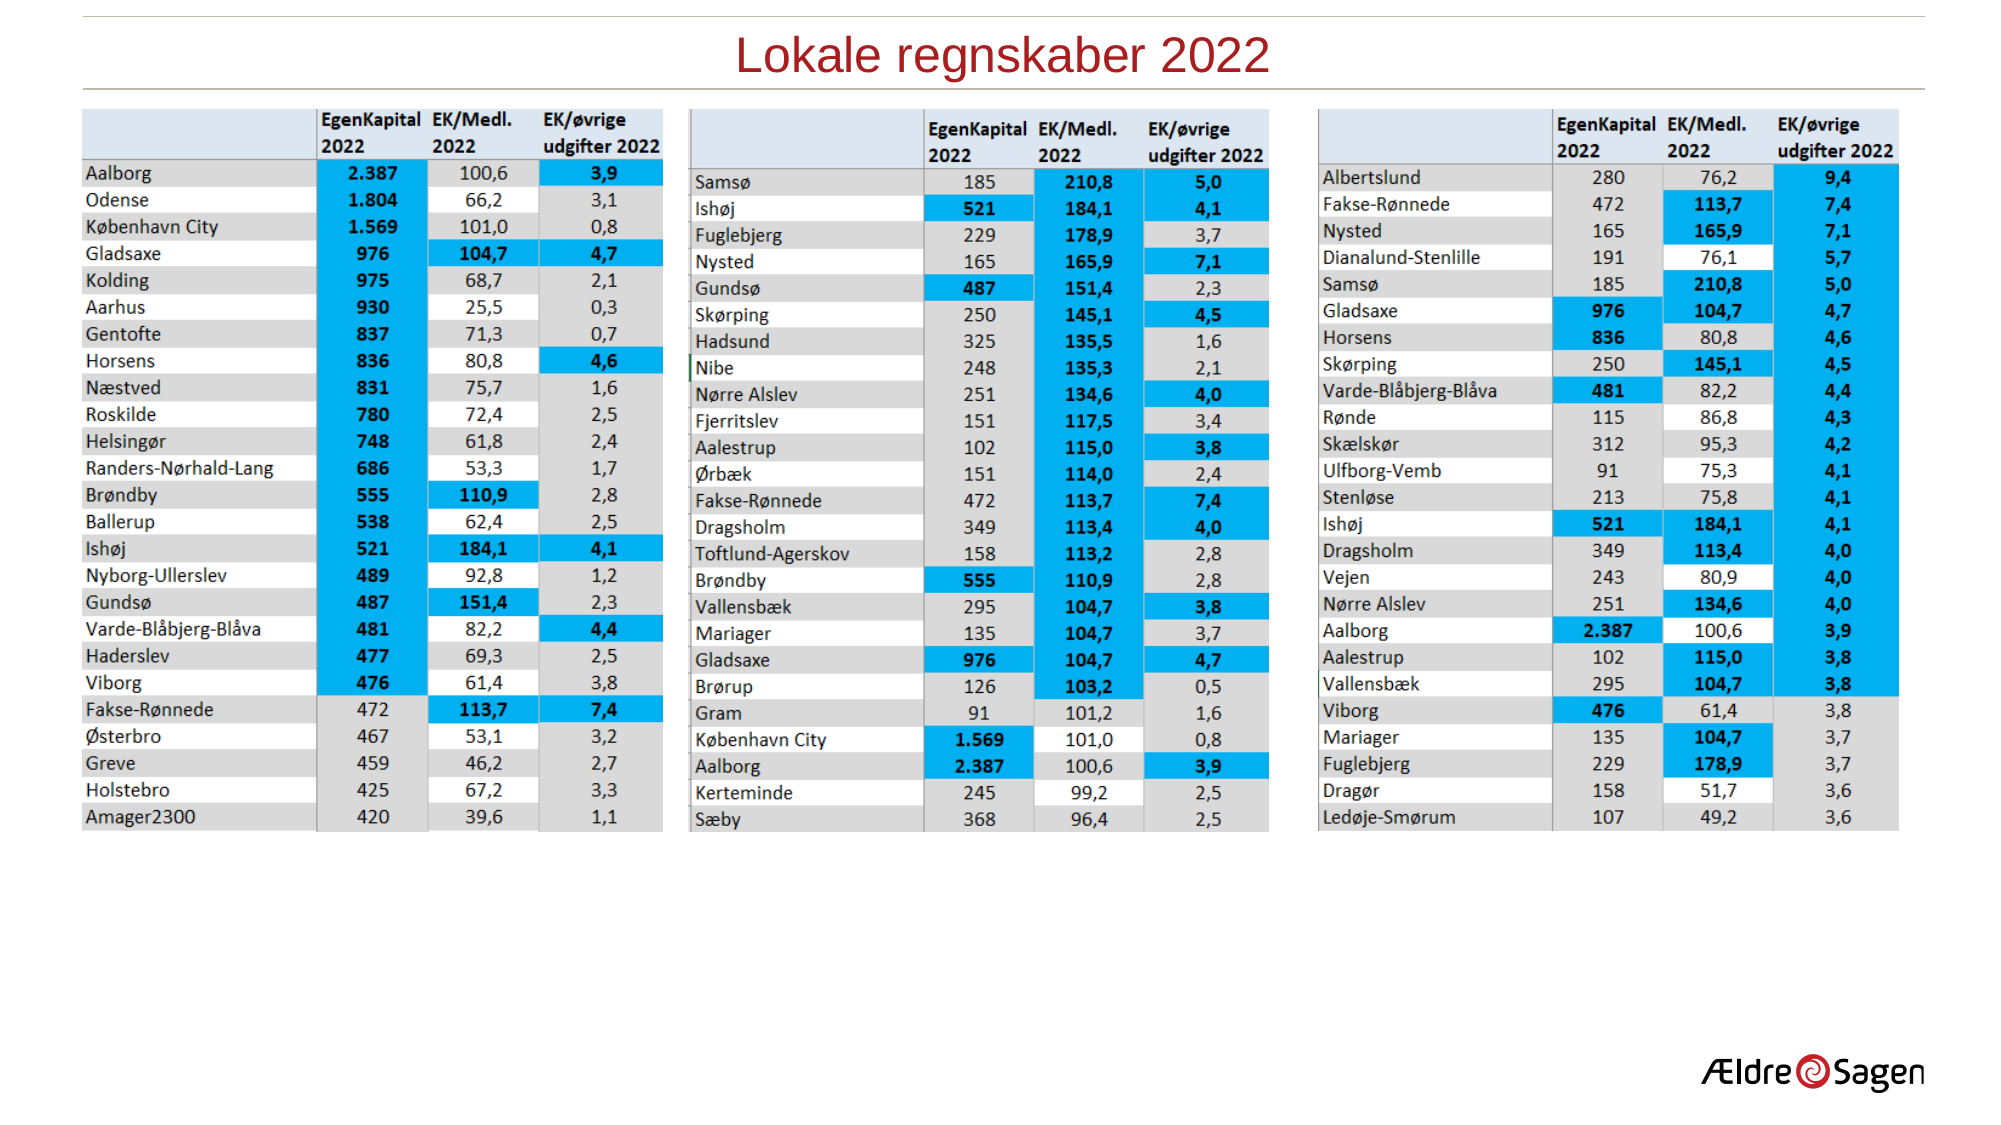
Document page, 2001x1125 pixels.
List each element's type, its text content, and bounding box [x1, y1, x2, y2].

picture [1625, 625, 1631, 636]
picture [594, 355, 601, 366]
picture [500, 704, 506, 715]
picture [1735, 732, 1741, 742]
picture [1144, 461, 1269, 486]
picture [1712, 305, 1725, 316]
picture [382, 650, 388, 661]
picture [1735, 199, 1741, 209]
picture [1092, 601, 1096, 612]
picture [1103, 522, 1111, 533]
picture [592, 543, 601, 554]
picture [1845, 438, 1850, 446]
picture [428, 562, 663, 614]
picture [1108, 230, 1112, 240]
picture [1093, 575, 1097, 586]
picture [484, 543, 491, 554]
picture [1217, 761, 1221, 771]
picture [1079, 230, 1085, 240]
picture [1593, 705, 1602, 716]
picture [363, 302, 367, 312]
picture [1712, 732, 1724, 742]
picture [371, 650, 377, 661]
picture [371, 275, 377, 286]
picture [381, 623, 385, 634]
picture [1845, 199, 1849, 209]
picture [500, 248, 506, 259]
picture [1078, 415, 1082, 426]
picture [371, 248, 377, 259]
picture [1082, 628, 1086, 639]
picture [1606, 305, 1612, 316]
picture [1841, 172, 1850, 183]
picture [374, 301, 382, 312]
picture [385, 409, 389, 420]
text_box Lokale regnskaber 2022 [82, 14, 1925, 92]
picture [1828, 305, 1835, 316]
picture [1103, 283, 1111, 294]
picture [977, 655, 983, 665]
picture [1091, 203, 1096, 214]
picture [1093, 177, 1097, 187]
picture [1829, 598, 1834, 609]
picture [477, 543, 484, 554]
picture [608, 704, 617, 715]
picture [385, 302, 389, 313]
picture [1826, 545, 1835, 556]
picture [1144, 275, 1269, 300]
picture [1105, 495, 1111, 506]
picture [1144, 540, 1269, 592]
picture [1196, 203, 1205, 214]
picture [1214, 495, 1221, 506]
picture [1828, 412, 1834, 422]
picture [382, 597, 388, 607]
picture [379, 677, 389, 688]
picture [1828, 225, 1834, 236]
picture [1198, 495, 1204, 506]
picture [1735, 678, 1741, 689]
picture [383, 194, 397, 205]
picture [1108, 256, 1112, 267]
picture [428, 617, 663, 695]
picture [1828, 465, 1835, 476]
picture [361, 650, 366, 661]
picture [1663, 618, 1773, 643]
picture [594, 704, 600, 715]
picture [1105, 655, 1111, 665]
picture [1144, 328, 1269, 380]
picture [1738, 652, 1742, 663]
picture [1598, 305, 1602, 316]
picture [361, 570, 366, 581]
picture [1736, 545, 1741, 556]
picture [688, 109, 1269, 832]
picture [363, 275, 367, 286]
picture [1144, 222, 1269, 247]
picture [1717, 598, 1725, 609]
picture [357, 462, 366, 474]
picture [1663, 324, 1773, 349]
picture [1712, 678, 1725, 689]
picture [1144, 408, 1269, 433]
picture [1828, 199, 1834, 209]
picture [1196, 655, 1204, 665]
picture [1080, 309, 1085, 320]
picture [503, 489, 507, 500]
picture [1844, 252, 1850, 263]
picture [1831, 172, 1835, 183]
picture [1198, 389, 1205, 400]
picture [1829, 518, 1834, 529]
picture [988, 283, 994, 293]
picture [374, 355, 389, 366]
picture [1089, 283, 1093, 293]
picture [360, 409, 366, 420]
picture [1826, 332, 1834, 343]
picture [968, 283, 972, 294]
picture [1091, 389, 1096, 400]
picture [1735, 305, 1741, 316]
picture [372, 436, 377, 447]
picture [1717, 519, 1725, 529]
picture [1090, 416, 1095, 426]
picture [1847, 572, 1851, 583]
picture [393, 221, 397, 232]
picture [477, 248, 491, 259]
picture [1078, 176, 1082, 187]
picture [595, 248, 601, 259]
picture [1606, 705, 1612, 716]
picture [379, 248, 389, 259]
picture [1196, 522, 1204, 533]
picture [361, 677, 366, 688]
picture [361, 597, 365, 608]
picture [1708, 758, 1714, 769]
picture [390, 168, 396, 178]
picture [82, 109, 663, 832]
picture [363, 248, 367, 259]
picture [382, 328, 388, 339]
picture [1841, 385, 1850, 396]
picture [1078, 469, 1082, 479]
picture [385, 570, 389, 581]
picture [610, 248, 616, 259]
picture [607, 624, 615, 634]
picture [1318, 109, 1899, 831]
picture [1828, 492, 1834, 502]
picture [613, 168, 617, 178]
picture [1214, 655, 1220, 665]
picture [1828, 385, 1835, 396]
picture [1108, 575, 1112, 586]
picture [1732, 598, 1742, 609]
picture [1198, 256, 1204, 267]
picture [1091, 628, 1096, 639]
picture [1105, 628, 1111, 639]
picture [1828, 572, 1834, 582]
picture [1082, 681, 1086, 692]
picture [1595, 385, 1606, 396]
picture [360, 436, 366, 446]
picture [969, 655, 973, 665]
picture [1076, 256, 1085, 267]
picture [1734, 358, 1738, 369]
picture [428, 267, 663, 534]
picture [1082, 389, 1090, 399]
picture [1196, 309, 1205, 320]
picture [1734, 518, 1738, 529]
picture [1844, 305, 1850, 316]
picture [379, 462, 389, 474]
picture [1091, 469, 1095, 479]
picture [1105, 602, 1111, 612]
picture [1847, 625, 1851, 636]
picture [1144, 620, 1269, 646]
picture [371, 677, 377, 688]
